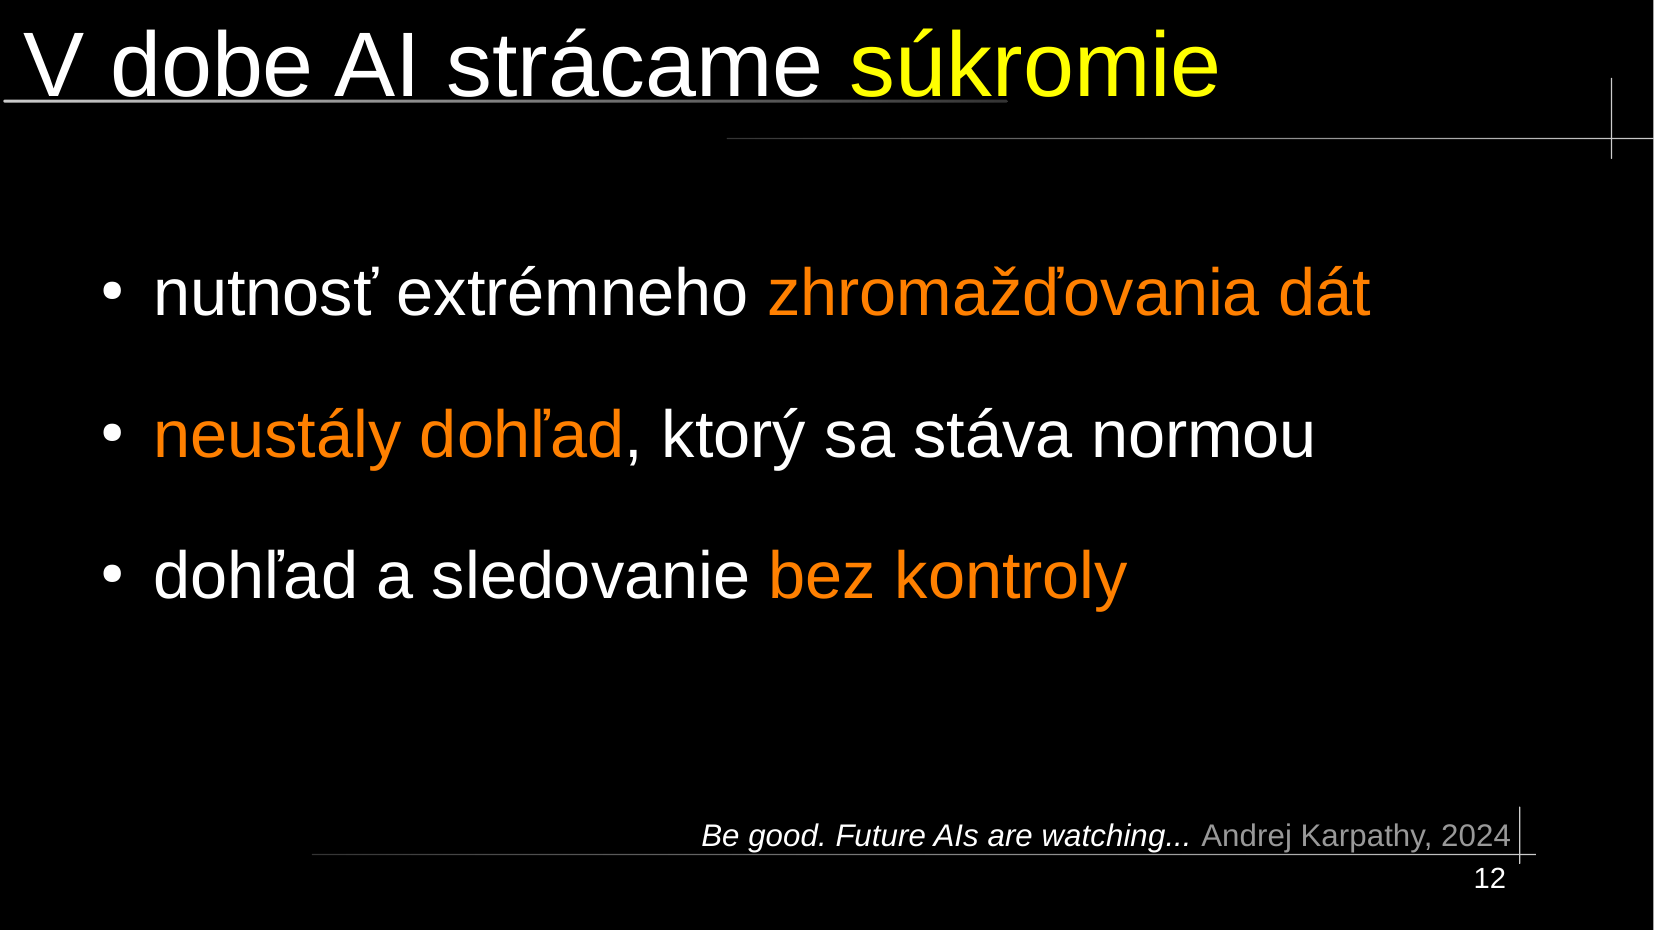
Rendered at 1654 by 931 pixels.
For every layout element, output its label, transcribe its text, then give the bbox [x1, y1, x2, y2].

title V dobe AI strácame súkromie [23, 11, 1589, 119]
list nutnosť extrémneho zhromažďovania dát neustály dohľad, ktorý sa stáva normou dohľad a sledovanie bez kontroly [82, 217, 1571, 758]
title Be good. Future AIs are watching... Andrej Karpathy, 2024 [295, 803, 1512, 869]
